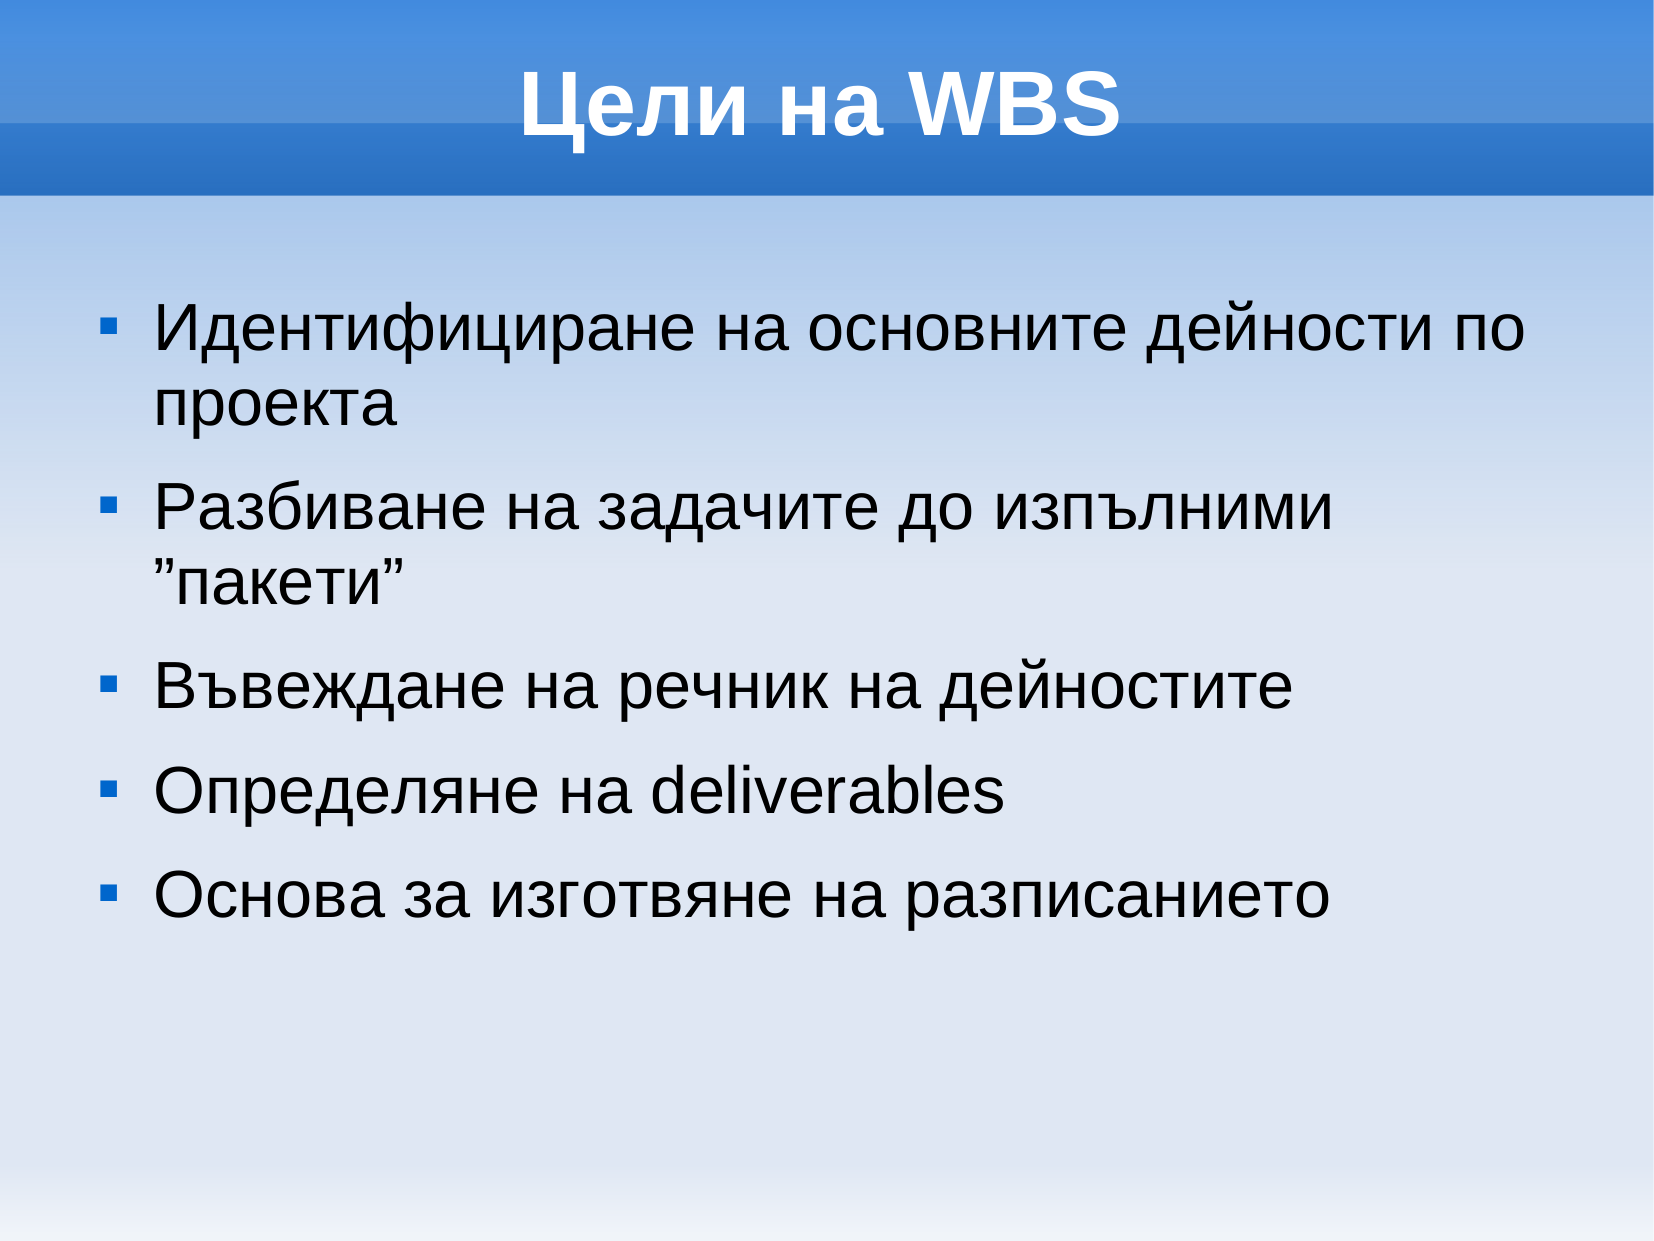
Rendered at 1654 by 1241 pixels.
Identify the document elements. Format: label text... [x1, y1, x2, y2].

title Цели на WBS [76, 0, 1565, 208]
picture [0, 0, 1654, 1241]
list Идентифициране на основните дейности по проекта Разбиване на задачите до изпълними ”пакети” Въвеждане на речник на дейностите Определяне на deliverables Основа за изготвяне на разписанието [82, 290, 1571, 1109]
